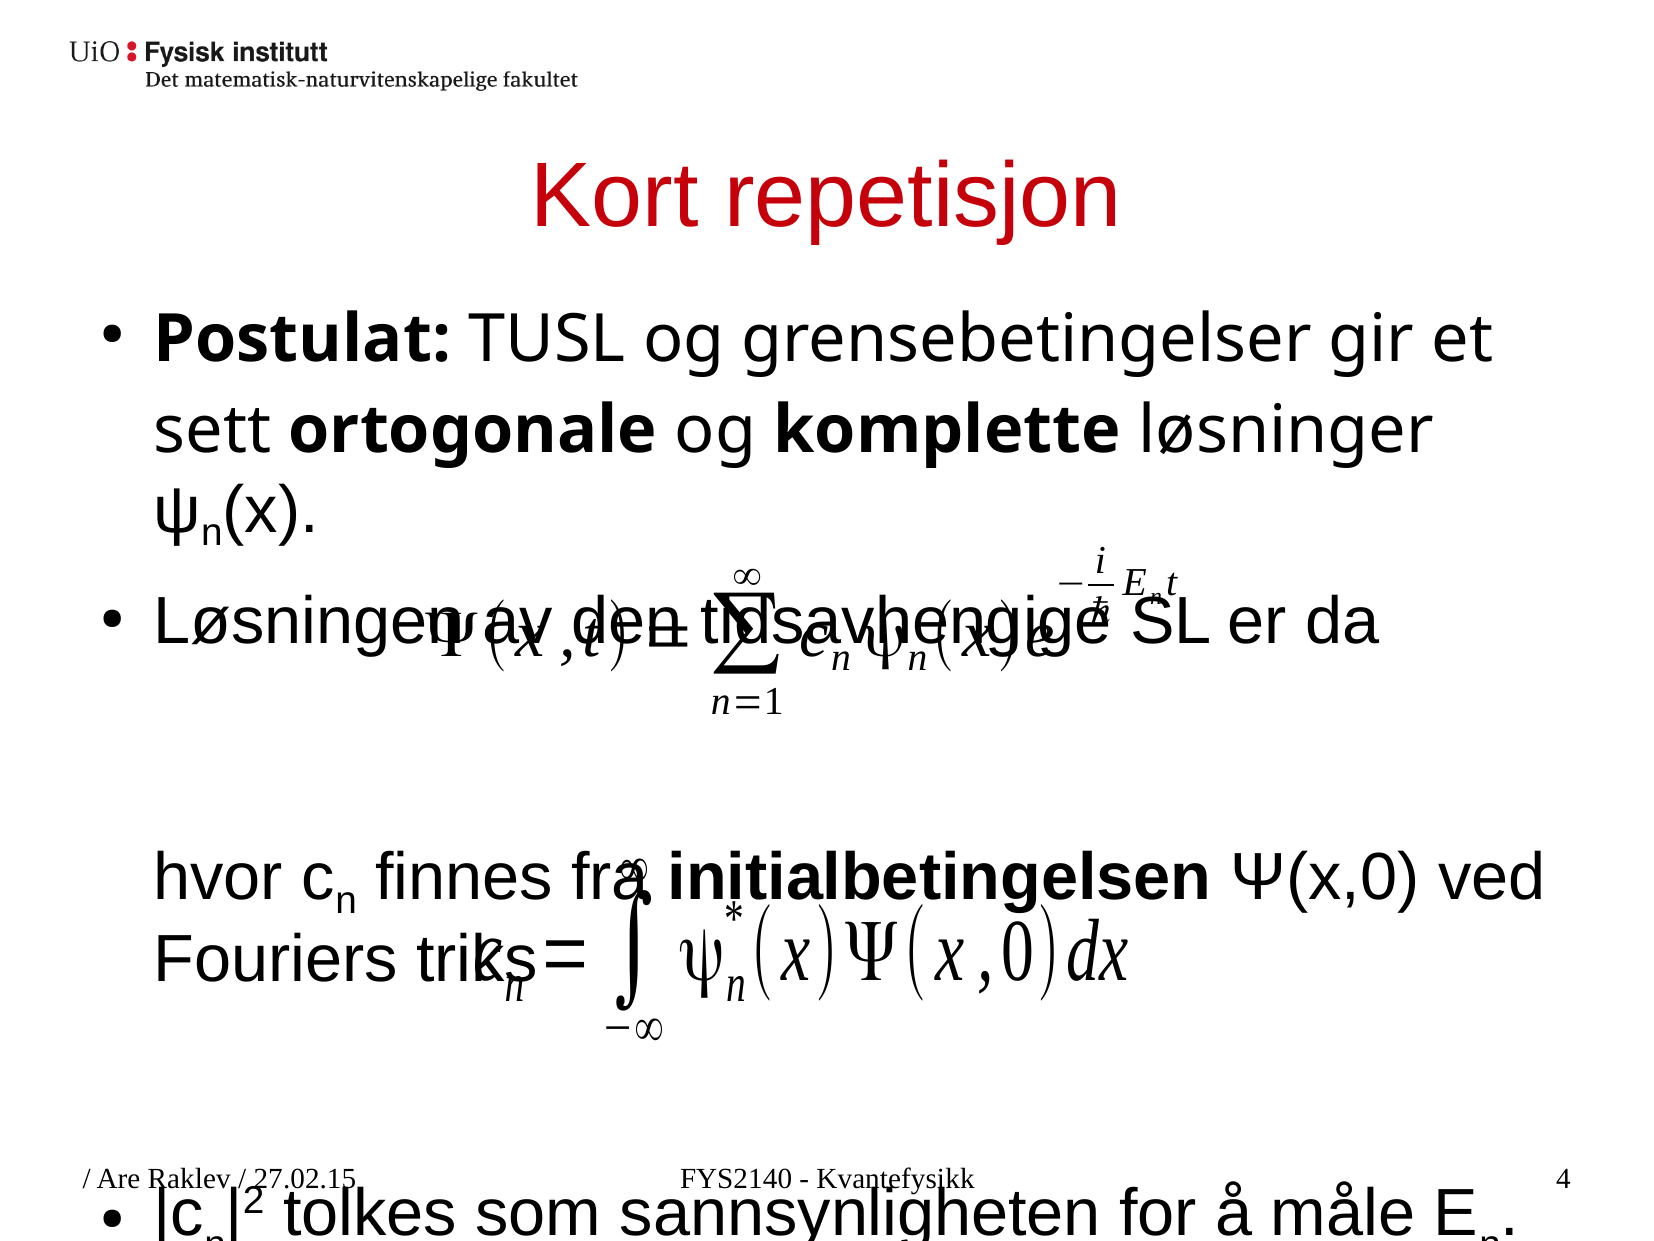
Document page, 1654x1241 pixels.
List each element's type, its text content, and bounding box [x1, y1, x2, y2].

chart [416, 537, 1187, 723]
title Kort repetisjon [82, 90, 1571, 290]
chart [465, 856, 1137, 1044]
list Postulat: TUSL og grensebetingelser gir et sett ortogonale og komplette løsninger ψn(x). Løsningen av den tidsavhengige SL er da hvor cn finnes fra initialbetingelsen Ψ(x,0) ved Fouriers triks |cn|2 tolkes som sannsynligheten for å måle En. [82, 290, 1576, 1158]
picture [68, 37, 581, 93]
